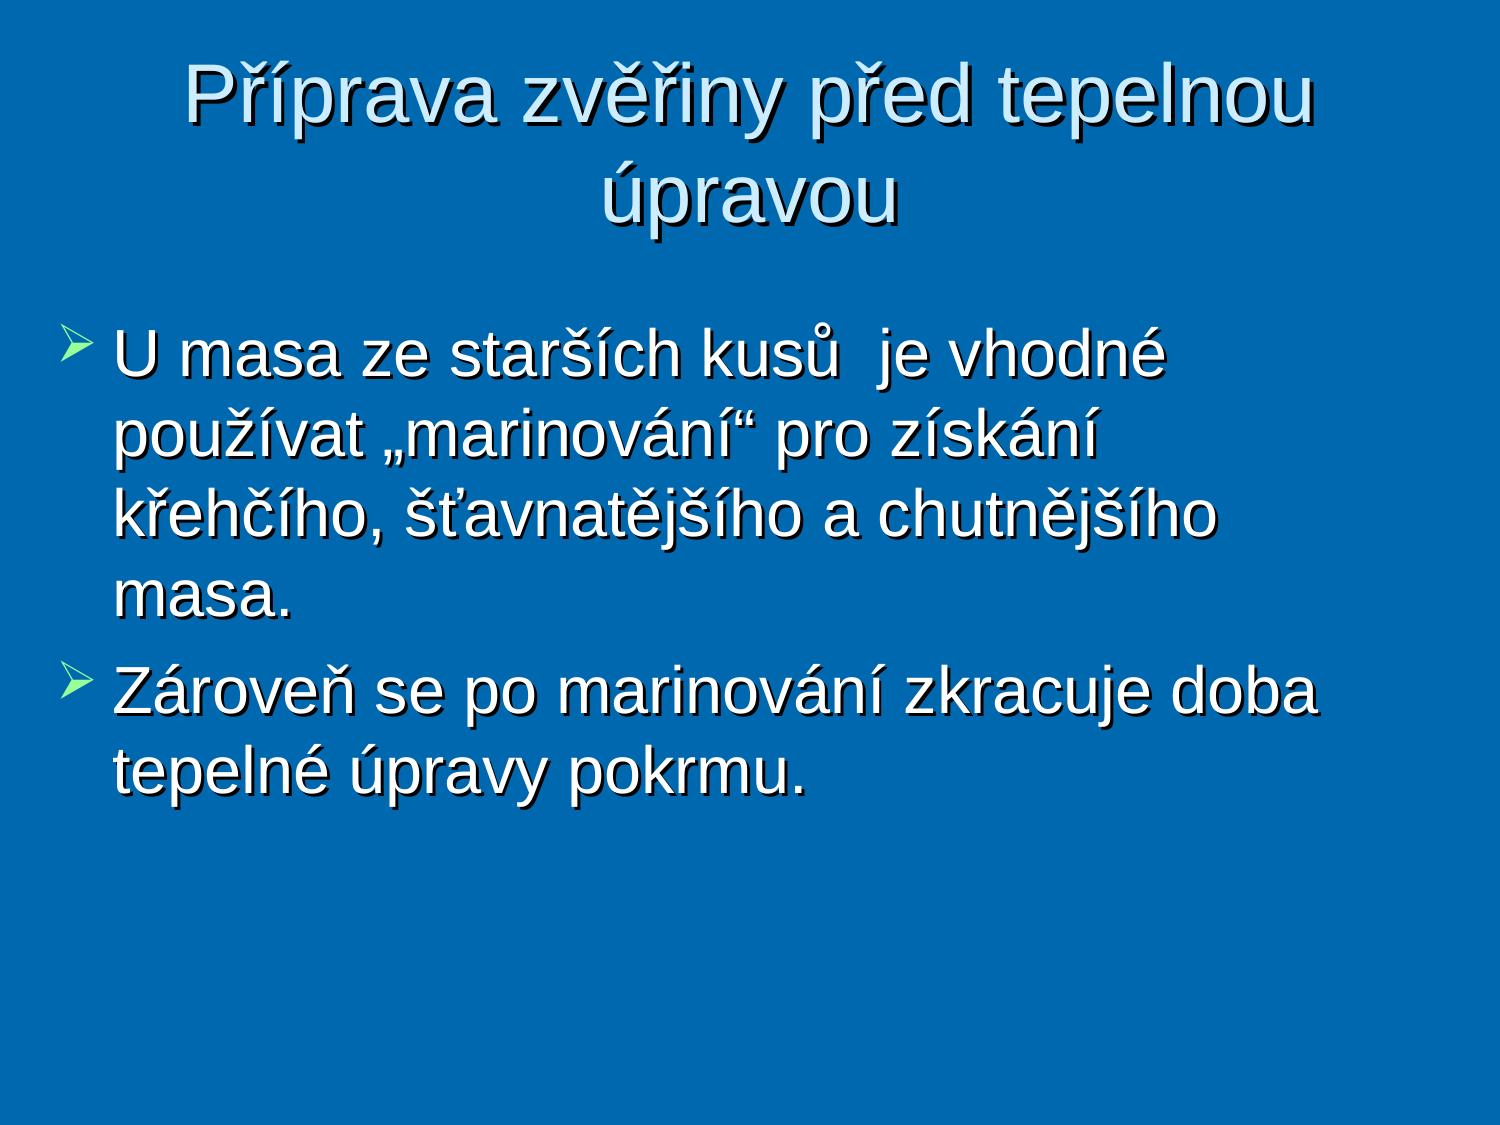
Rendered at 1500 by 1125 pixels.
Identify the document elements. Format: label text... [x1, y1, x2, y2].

list U masa ze starších kusů je vhodné používat „marinování“ pro získání křehčího, šťavnatějšího a chutnějšího masa. Zároveň se po marinování zkracuje doba tepelné úpravy pokrmu. [41, 302, 1425, 1005]
title Příprava zvěřiny před tepelnou úpravou [75, 31, 1426, 247]
